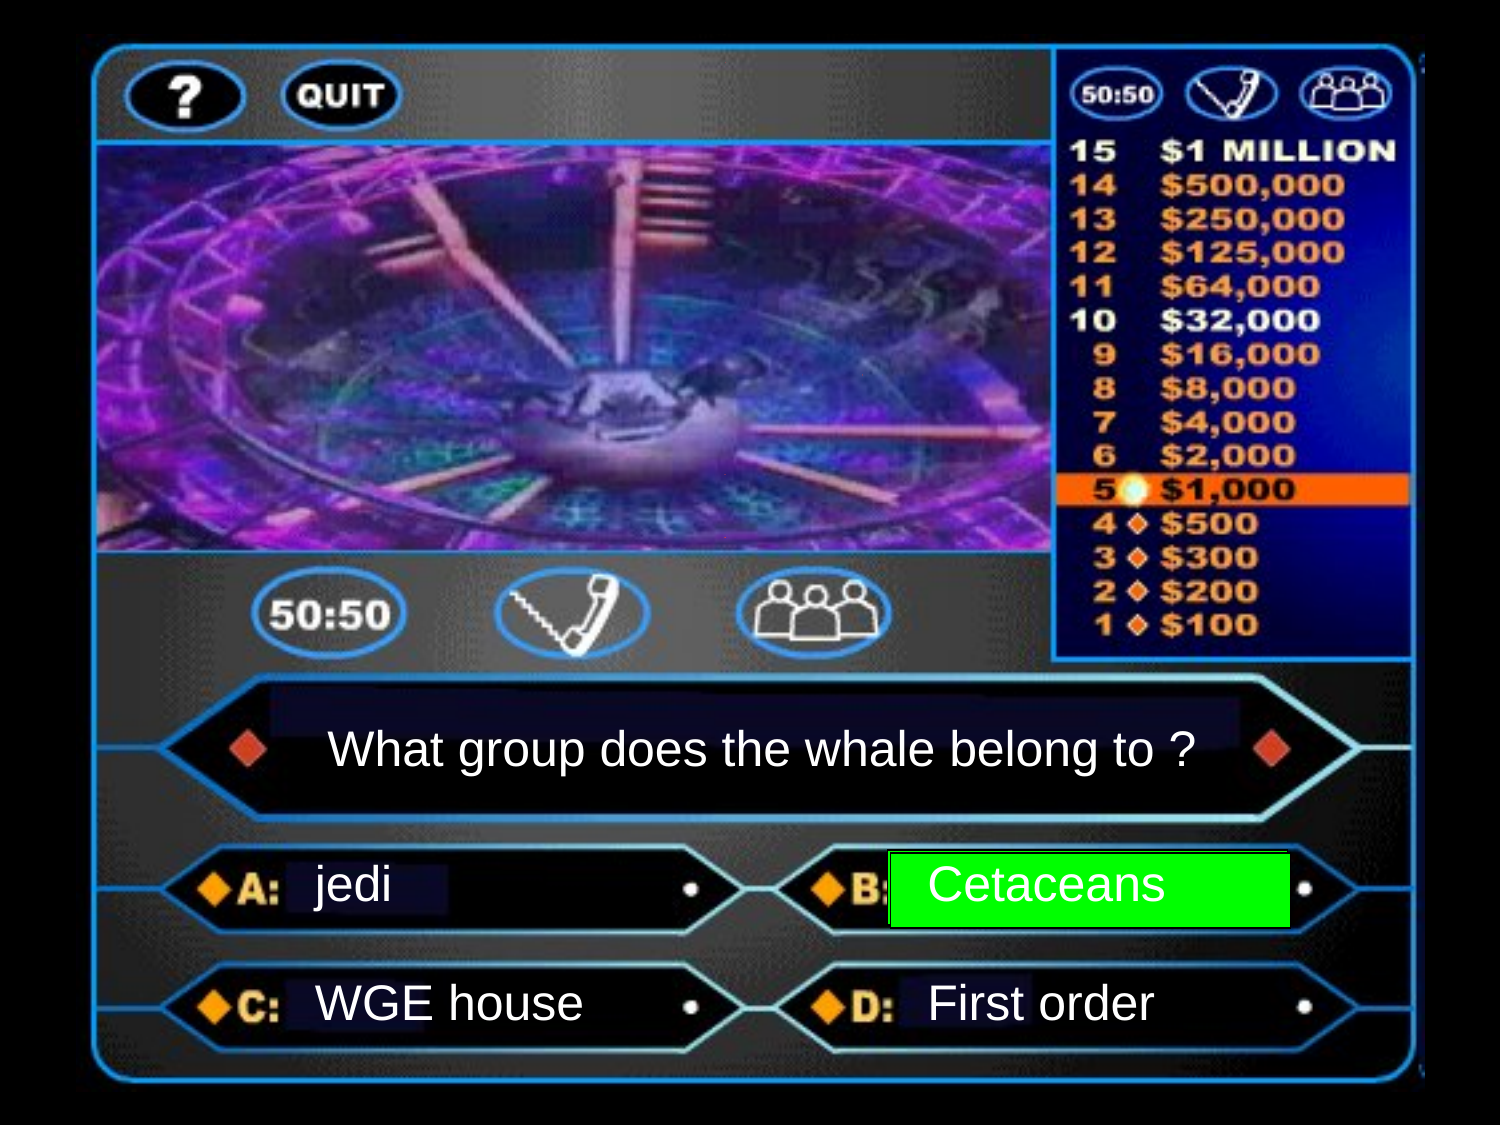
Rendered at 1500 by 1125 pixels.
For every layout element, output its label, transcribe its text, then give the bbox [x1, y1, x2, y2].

text_box First order [912, 962, 1263, 1038]
text_box [887, 849, 1291, 929]
text_box jedi [299, 843, 651, 920]
text_box What group does the whale belong to ? [312, 708, 1225, 845]
text_box Cetaceans [912, 843, 1263, 920]
picture [76, 34, 1425, 1092]
text_box WGE house [299, 962, 651, 1038]
